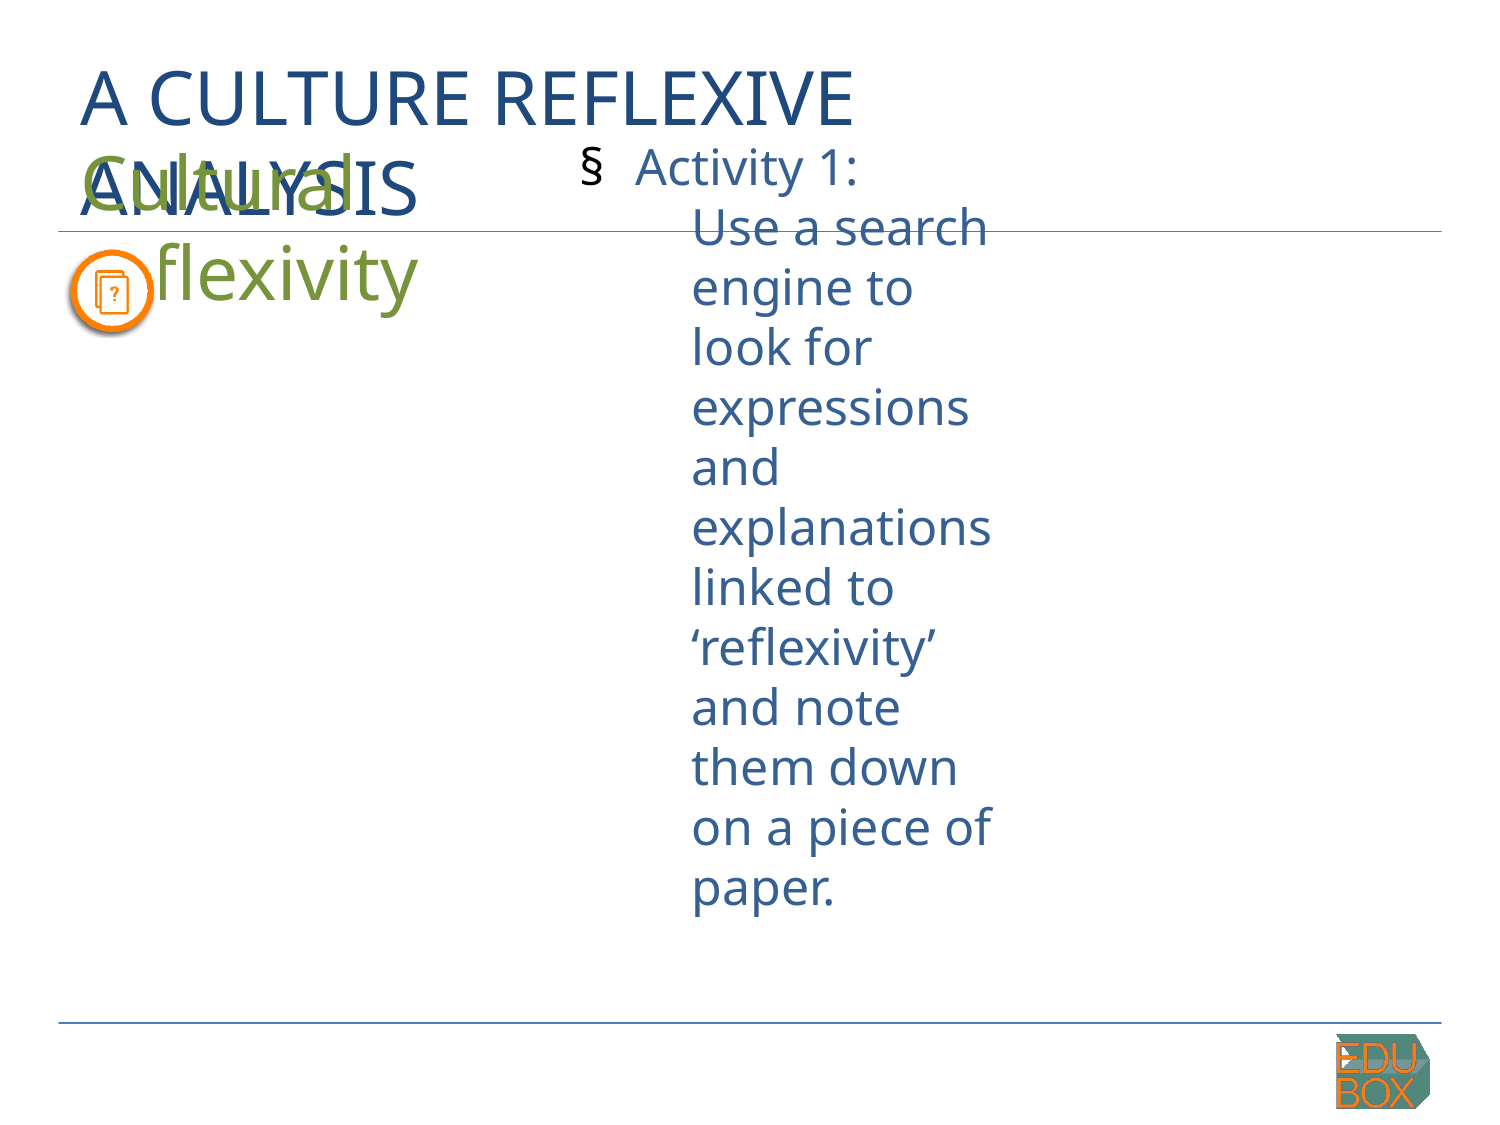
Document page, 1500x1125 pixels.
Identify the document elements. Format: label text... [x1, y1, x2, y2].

list Cultural reflexivity [64, 127, 1040, 247]
picture [64, 243, 160, 339]
title A CULTURE REFLEXIVE ANALYSIS [64, 42, 1426, 153]
picture [1328, 1028, 1437, 1114]
list Activity 1: Use a search engine to look for expressions and explanations linked to ‘reflexivity’ and note them down on a piece of paper. [159, 251, 1447, 973]
